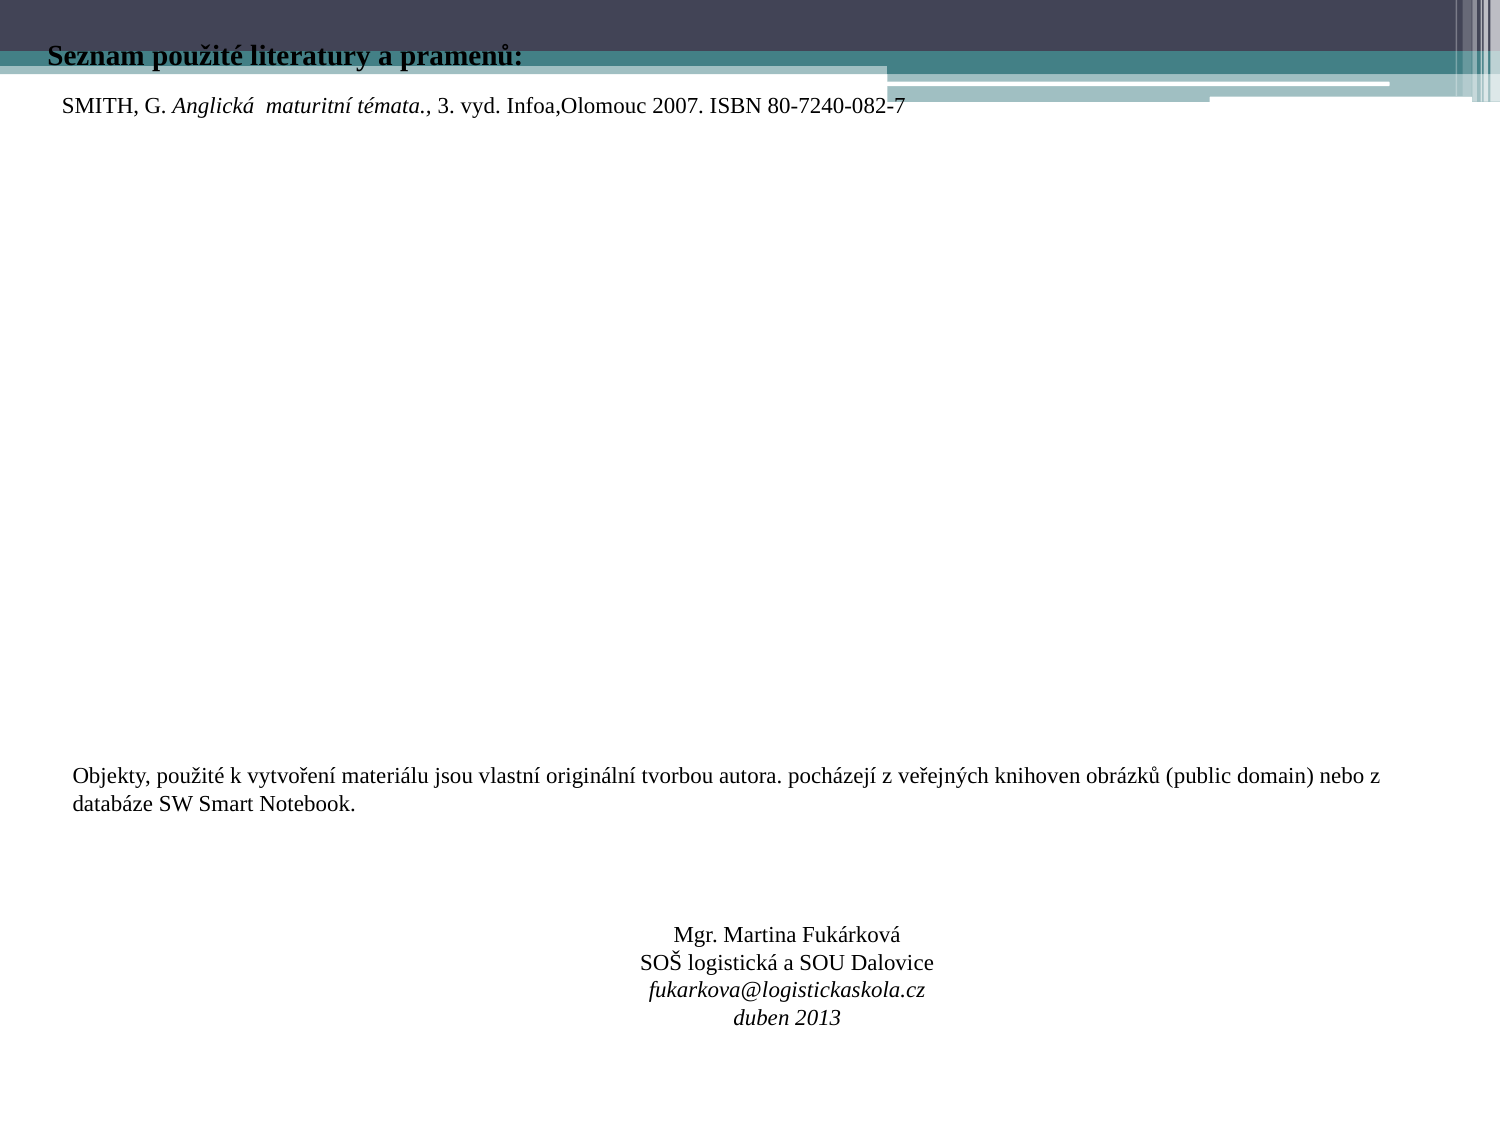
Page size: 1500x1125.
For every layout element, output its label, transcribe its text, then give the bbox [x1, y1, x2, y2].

text_box Objekty, použité k vytvoření materiálu jsou vlastní originální tvorbou autora. pocházejí z veřejných knihoven obrázků (public domain) nebo z databáze SW Smart Notebook. [58, 753, 1442, 823]
text_box SMITH, G. Anglická maturitní témata., 3. vyd. Infoa,Olomouc 2007. ISBN 80-7240-082-7 [48, 84, 1442, 126]
text_box Seznam použité literatury a pramenů: [33, 29, 762, 79]
text_box Mgr. Martina Fukárková SOŠ logistická a SOU Dalovice fukarkova@logistickaskola.cz duben 2013 [494, 913, 1080, 1041]
